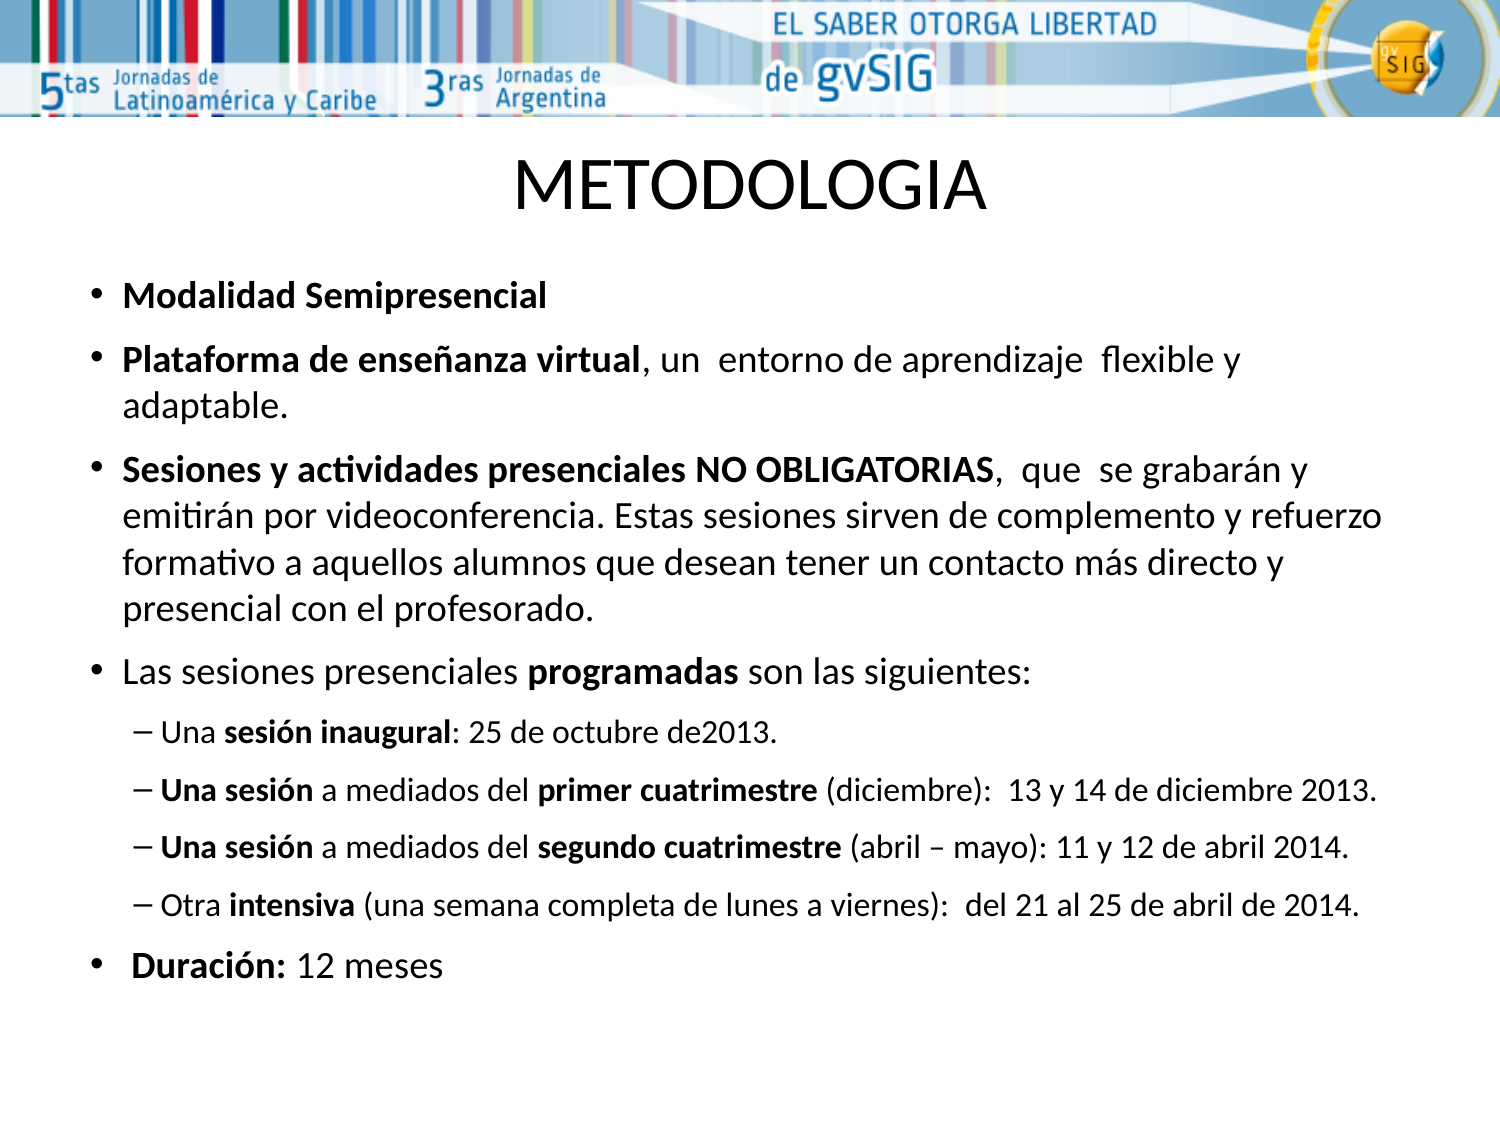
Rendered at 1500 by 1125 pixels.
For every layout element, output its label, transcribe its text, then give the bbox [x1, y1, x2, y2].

list Modalidad Semipresencial Plataforma de enseñanza virtual, un entorno de aprendizaje flexible y adaptable. Sesiones y actividades presenciales NO OBLIGATORIAS, que se grabarán y emitirán por videoconferencia. Estas sesiones sirven de complemento y refuerzo formativo a aquellos alumnos que desean tener un contacto más directo y presencial con el profesorado. Las sesiones presenciales programadas son las siguientes: Una sesión inaugural: 25 de octubre de2013. Una sesión a mediados del primer cuatrimestre (diciembre): 13 y 14 de diciembre 2013. Una sesión a mediados del segundo cuatrimestre (abril – mayo): 11 y 12 de abril 2014. Otra intensiva (una semana completa de lunes a viernes): del 21 al 25 de abril de 2014. Duración: 12 meses [75, 262, 1425, 1005]
picture [0, 0, 1500, 117]
title METODOLOGIA [75, 125, 1425, 233]
